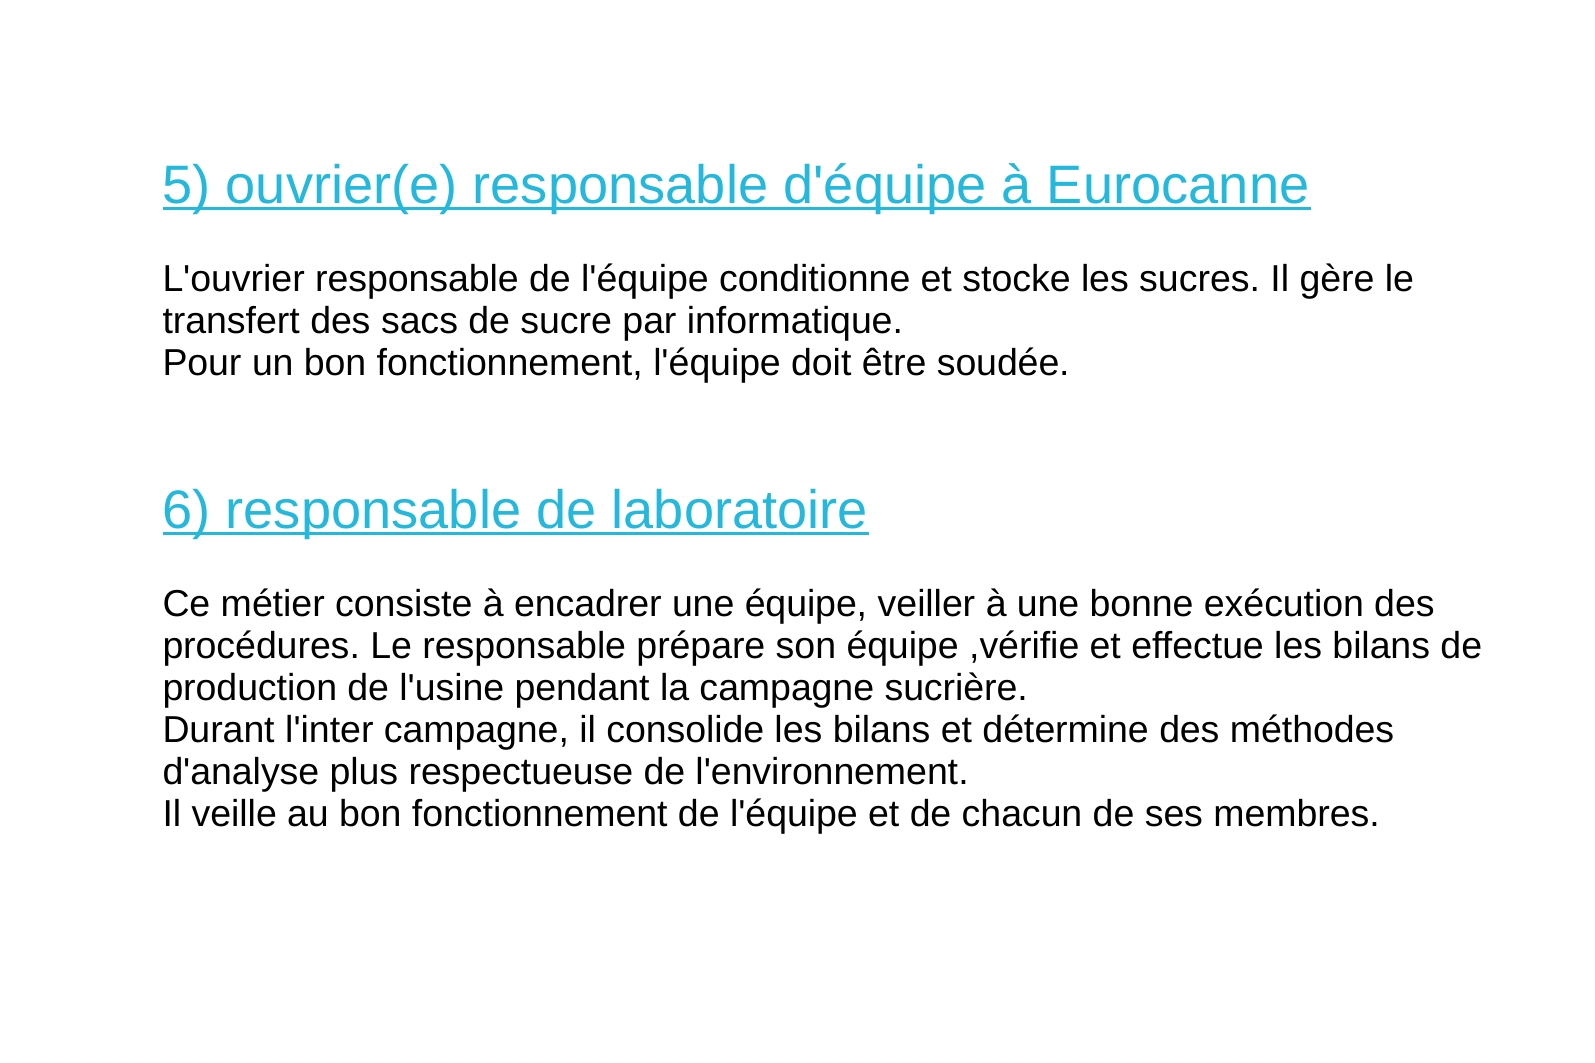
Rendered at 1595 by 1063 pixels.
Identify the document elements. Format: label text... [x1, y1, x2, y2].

text_box 5) ouvrier(e) responsable d'équipe à Eurocanne L'ouvrier responsable de l'équipe conditionne et stocke les sucres. Il gère le transfert des sacs de sucre par informatique. Pour un bon fonctionnement, l'équipe doit être soudée. [147, 147, 1447, 392]
text_box 6) responsable de laboratoire Ce métier consiste à encadrer une équipe, veiller à une bonne exécution des procédures. Le responsable prépare son équipe ,vérifie et effectue les bilans de production de l'usine pendant la campagne sucrière. Durant l'inter campagne, il consolide les bilans et détermine des méthodes d'analyse plus respectueuse de l'environnement. Il veille au bon fonctionnement de l'équipe et de chacun de ses membres. [147, 472, 1506, 843]
